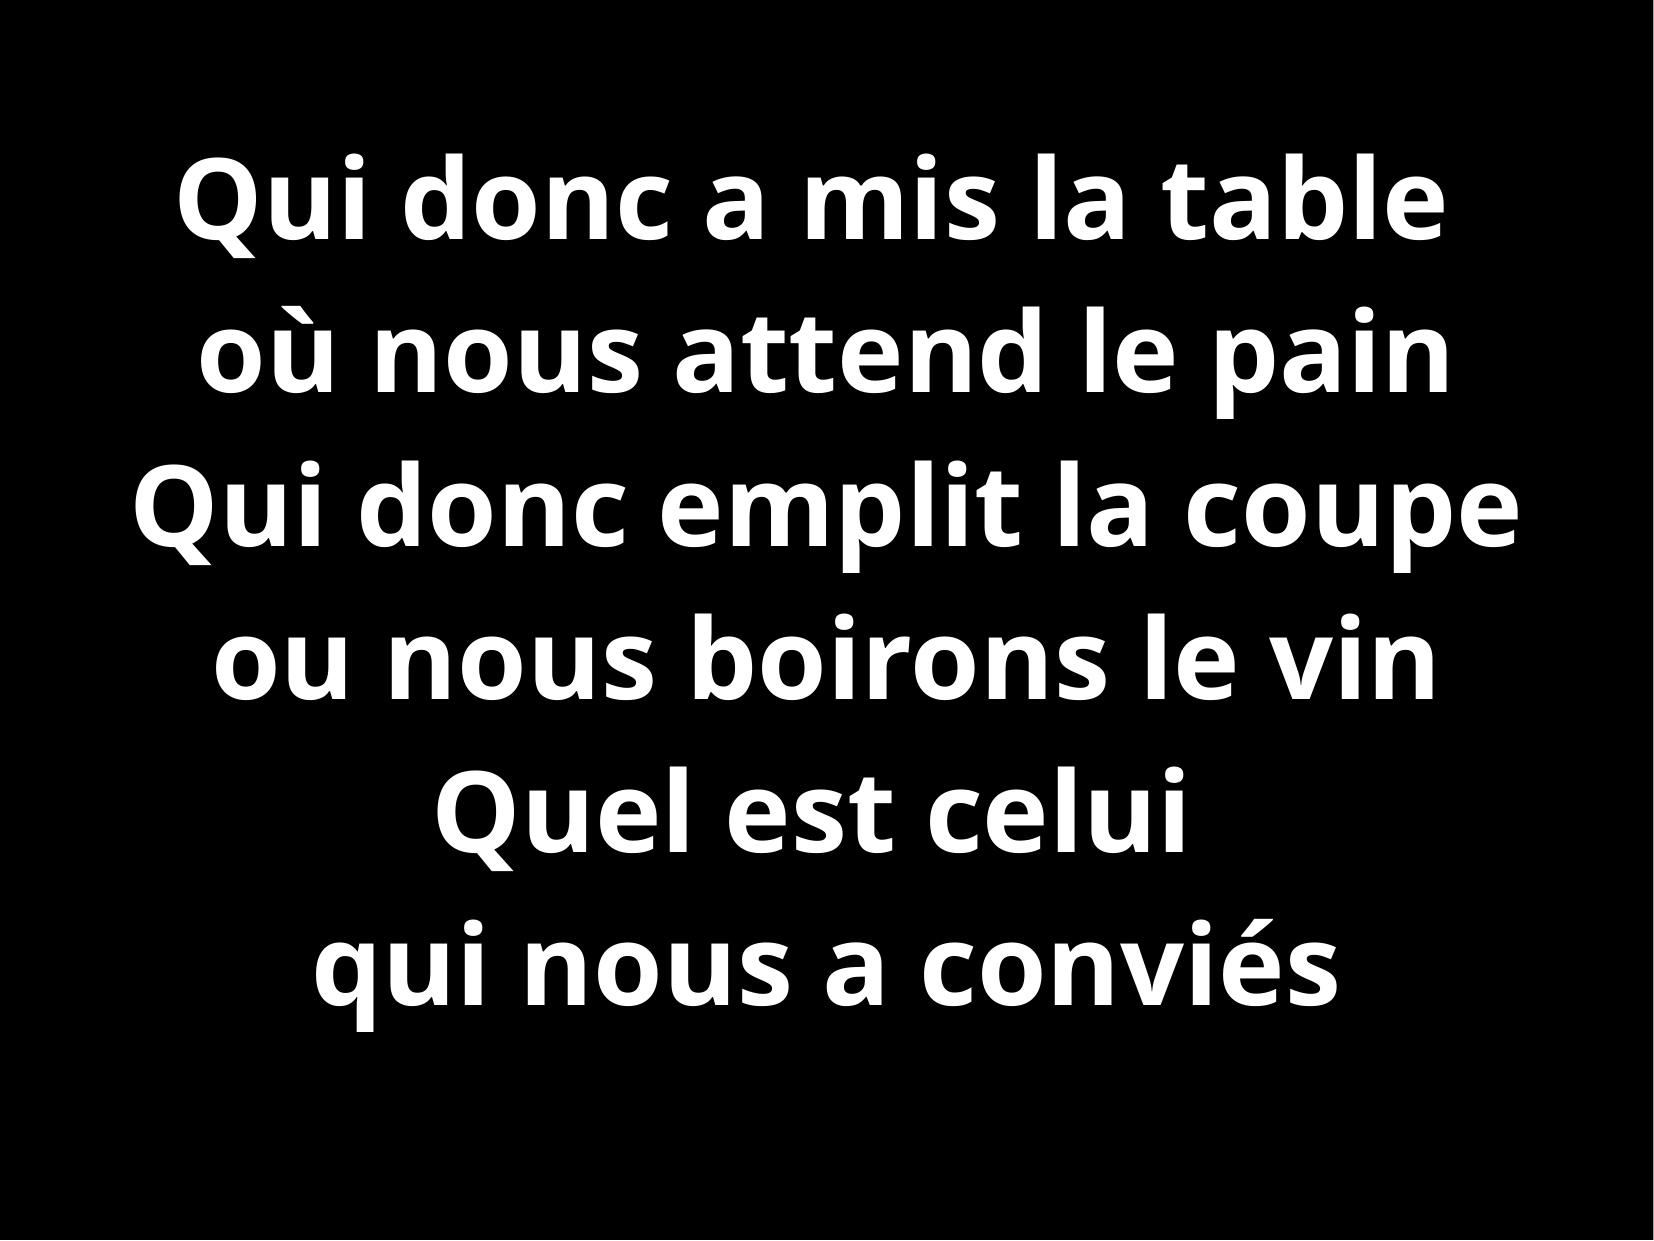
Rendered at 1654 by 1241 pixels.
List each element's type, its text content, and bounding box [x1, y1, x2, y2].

subtitle Qui donc a mis la table où nous attend le pain Qui donc emplit la coupe ou nous boirons le vin Quel est celui qui nous a conviés [82, 49, 1571, 1109]
